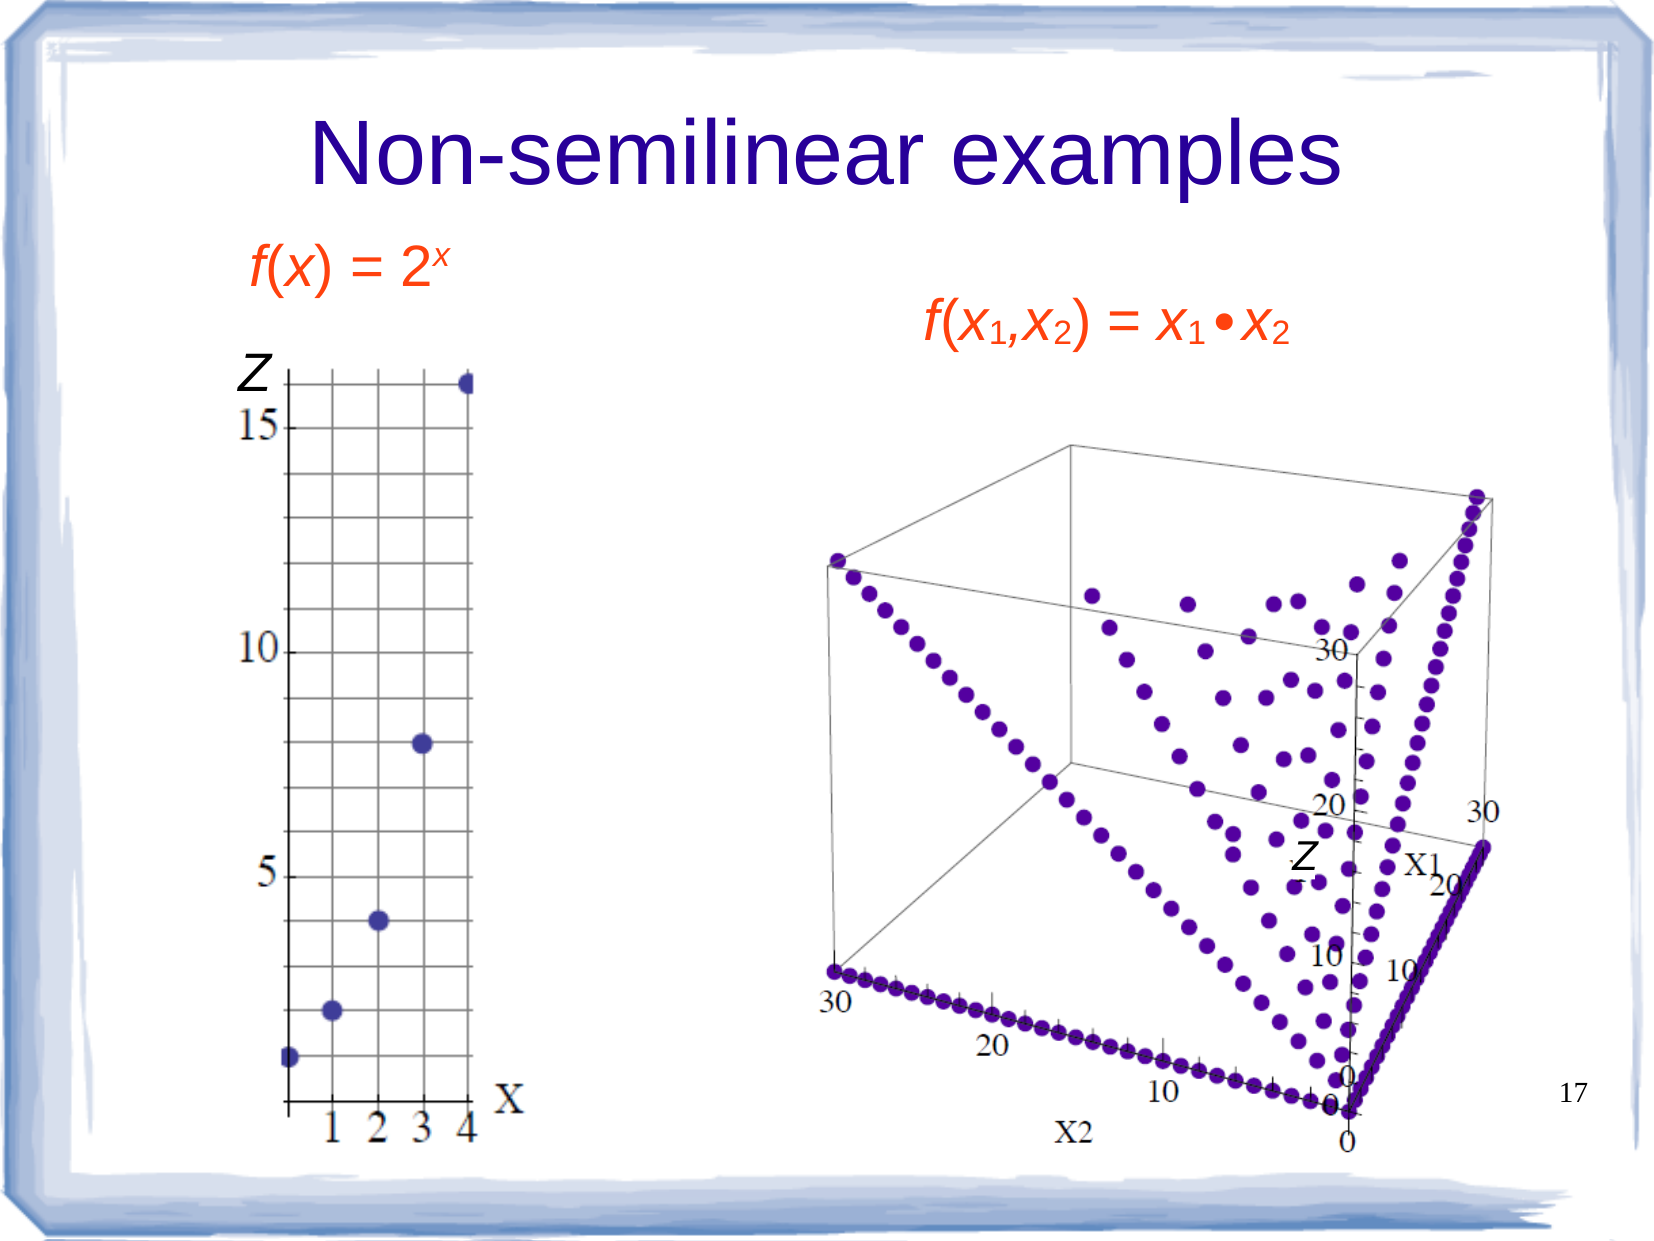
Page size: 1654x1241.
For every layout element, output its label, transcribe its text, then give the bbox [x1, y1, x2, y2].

text_box Z [224, 335, 295, 425]
picture [0, 0, 1654, 1241]
text_box f(x) = 2x [234, 226, 505, 332]
text_box f(x1,x2) = x1∙x2 [909, 271, 1359, 405]
title Non-semilinear examples [82, 49, 1571, 257]
text_box Z [1292, 832, 1315, 880]
